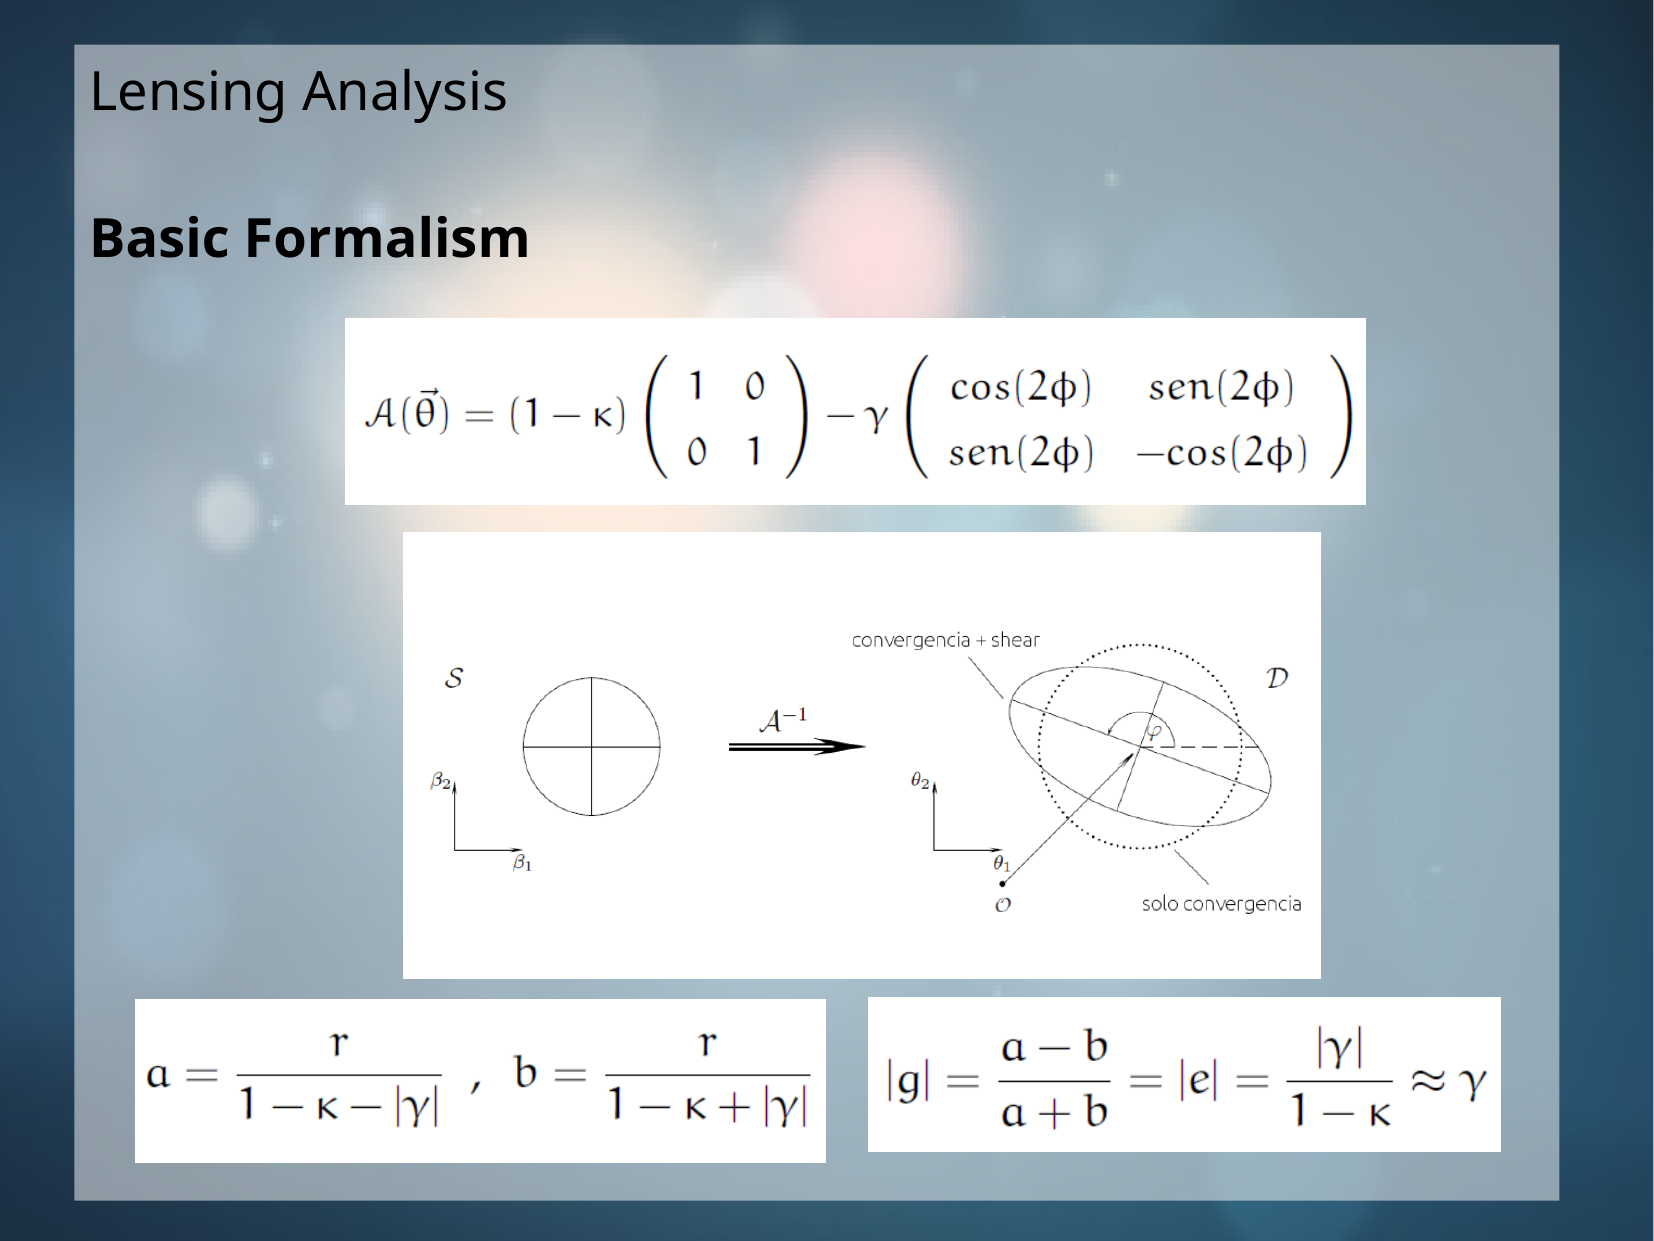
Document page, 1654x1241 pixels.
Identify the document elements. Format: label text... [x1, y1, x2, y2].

picture [0, 0, 1654, 1241]
text_box Lensing Analysis Basic Formalism [74, 44, 1560, 1201]
